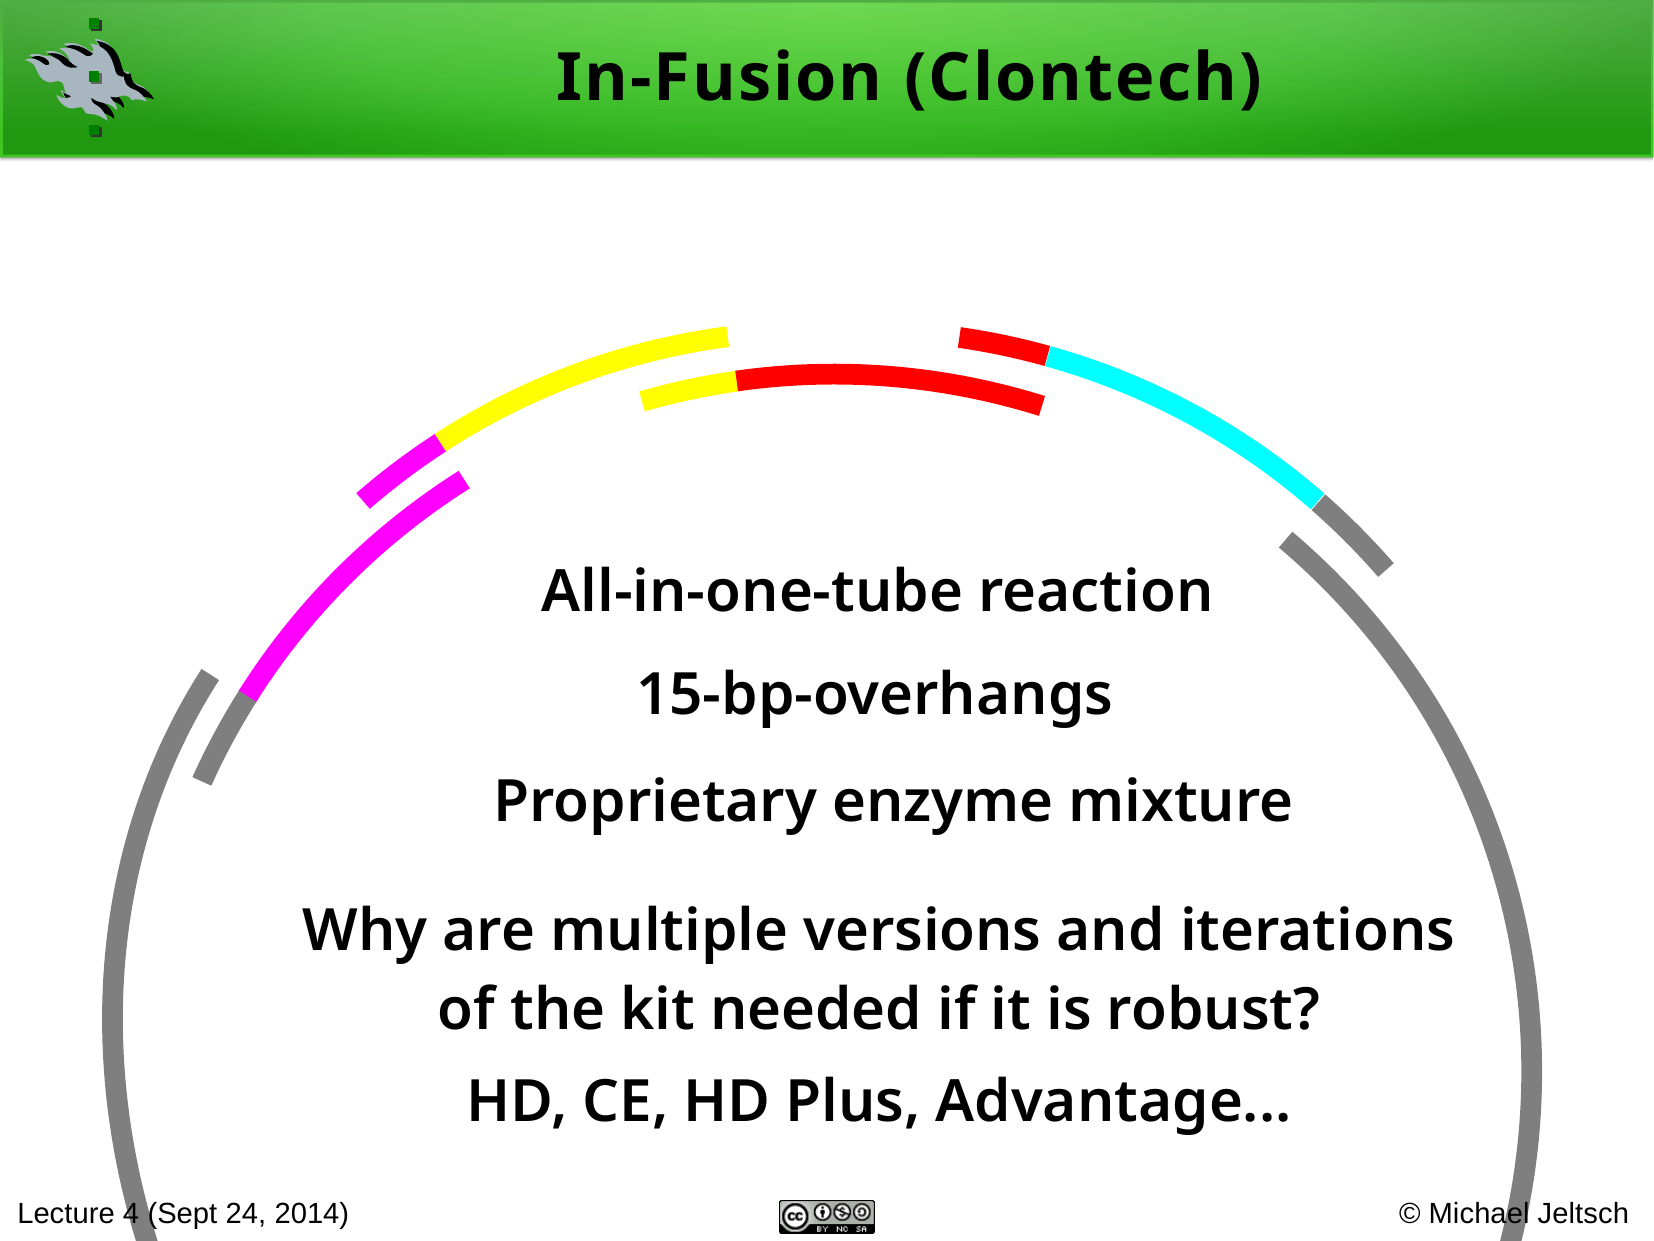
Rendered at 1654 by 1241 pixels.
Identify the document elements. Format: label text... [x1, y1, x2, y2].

text_box Why are multiple versions and iterations of the kit needed if it is robust? HD, CE, HD Plus, Advantage... [287, 880, 1347, 1084]
text_box Proprietary enzyme mixture [478, 751, 1224, 826]
text_box All-in-one-tube reaction [526, 541, 1175, 616]
title In-Fusion (Clontech) [289, 30, 1531, 121]
picture [102, 326, 1543, 1241]
text_box 15-bp-overhangs [621, 645, 1080, 719]
